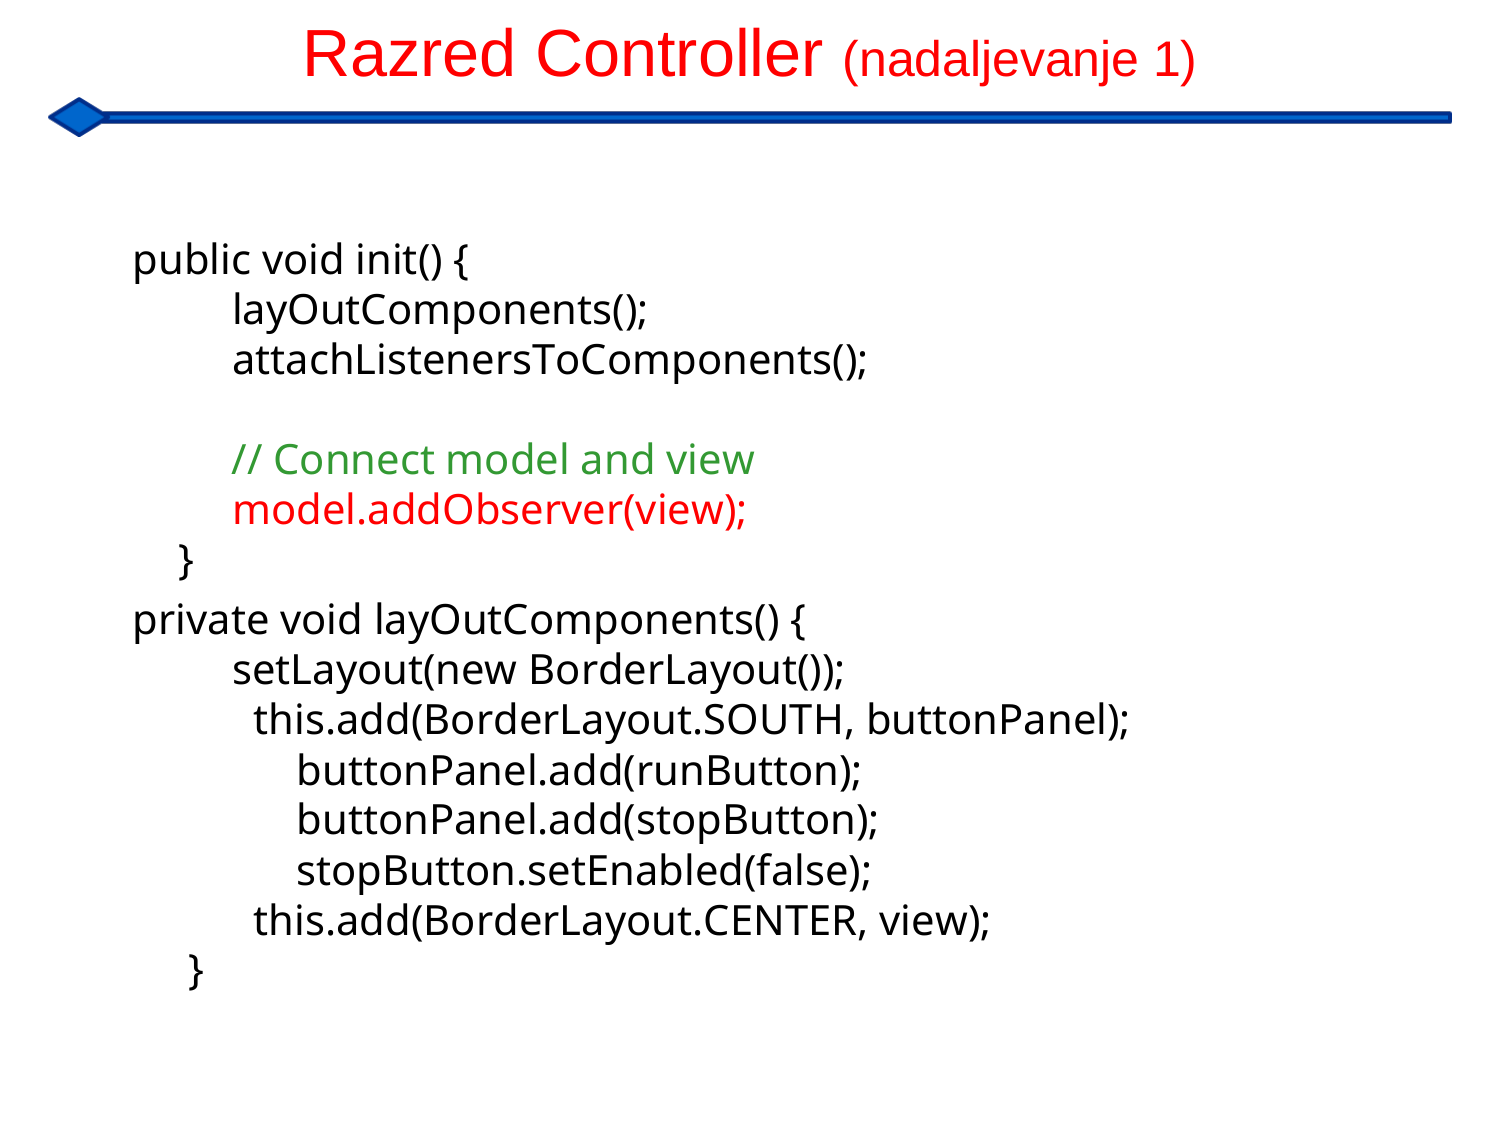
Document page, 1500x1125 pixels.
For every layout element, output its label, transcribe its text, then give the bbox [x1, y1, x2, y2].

title Razred Controller (nadaljevanje 1) [12, 0, 1488, 100]
picture [48, 100, 1452, 137]
text_box public void init() { layOutComponents(); attachListenersToComponents(); // Connect model and view model.addObserver(view); } private void layOutComponents() { setLayout(new BorderLayout()); this.add(BorderLayout.SOUTH, buttonPanel); buttonPanel.add(runButton); buttonPanel.add(stopButton); stopButton.setEnabled(false); this.add(BorderLayout.CENTER, view); } [75, 224, 1500, 1000]
